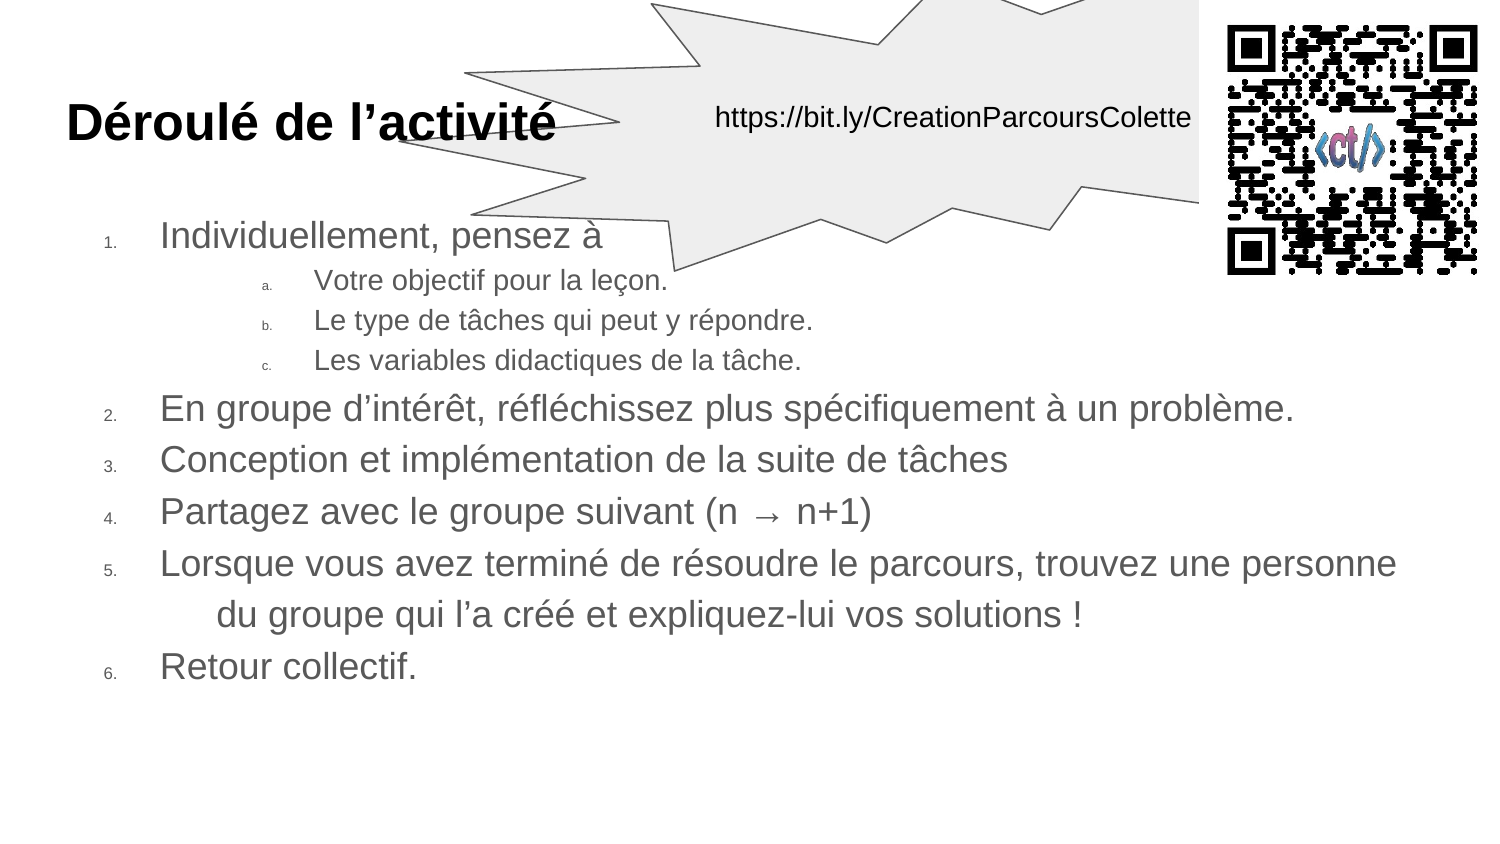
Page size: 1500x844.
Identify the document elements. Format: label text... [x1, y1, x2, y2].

text_box https://bit.ly/CreationParcoursColette [528, 167, 1199, 189]
text_box https://bit.ly/CreationParcoursColette [495, 0, 1199, 72]
title Déroulé de l’activité [51, 72, 1199, 167]
picture [1199, 0, 1500, 298]
list Individuellement, pensez à Votre objectif pour la leçon. Le type de tâches qui peut y répondre. Les variables didactiques de la tâche. En groupe d’intérêt, réfléchissez plus spécifiquement à un problème. Conception et implémentation de la suite de tâches Partagez avec le groupe suivant (n → n+1) Lorsque vous avez terminé de résoudre le parcours, trouvez une personne du groupe qui l’a créé et expliquez-lui vos solutions ! Retour collectif. [51, 189, 1449, 750]
